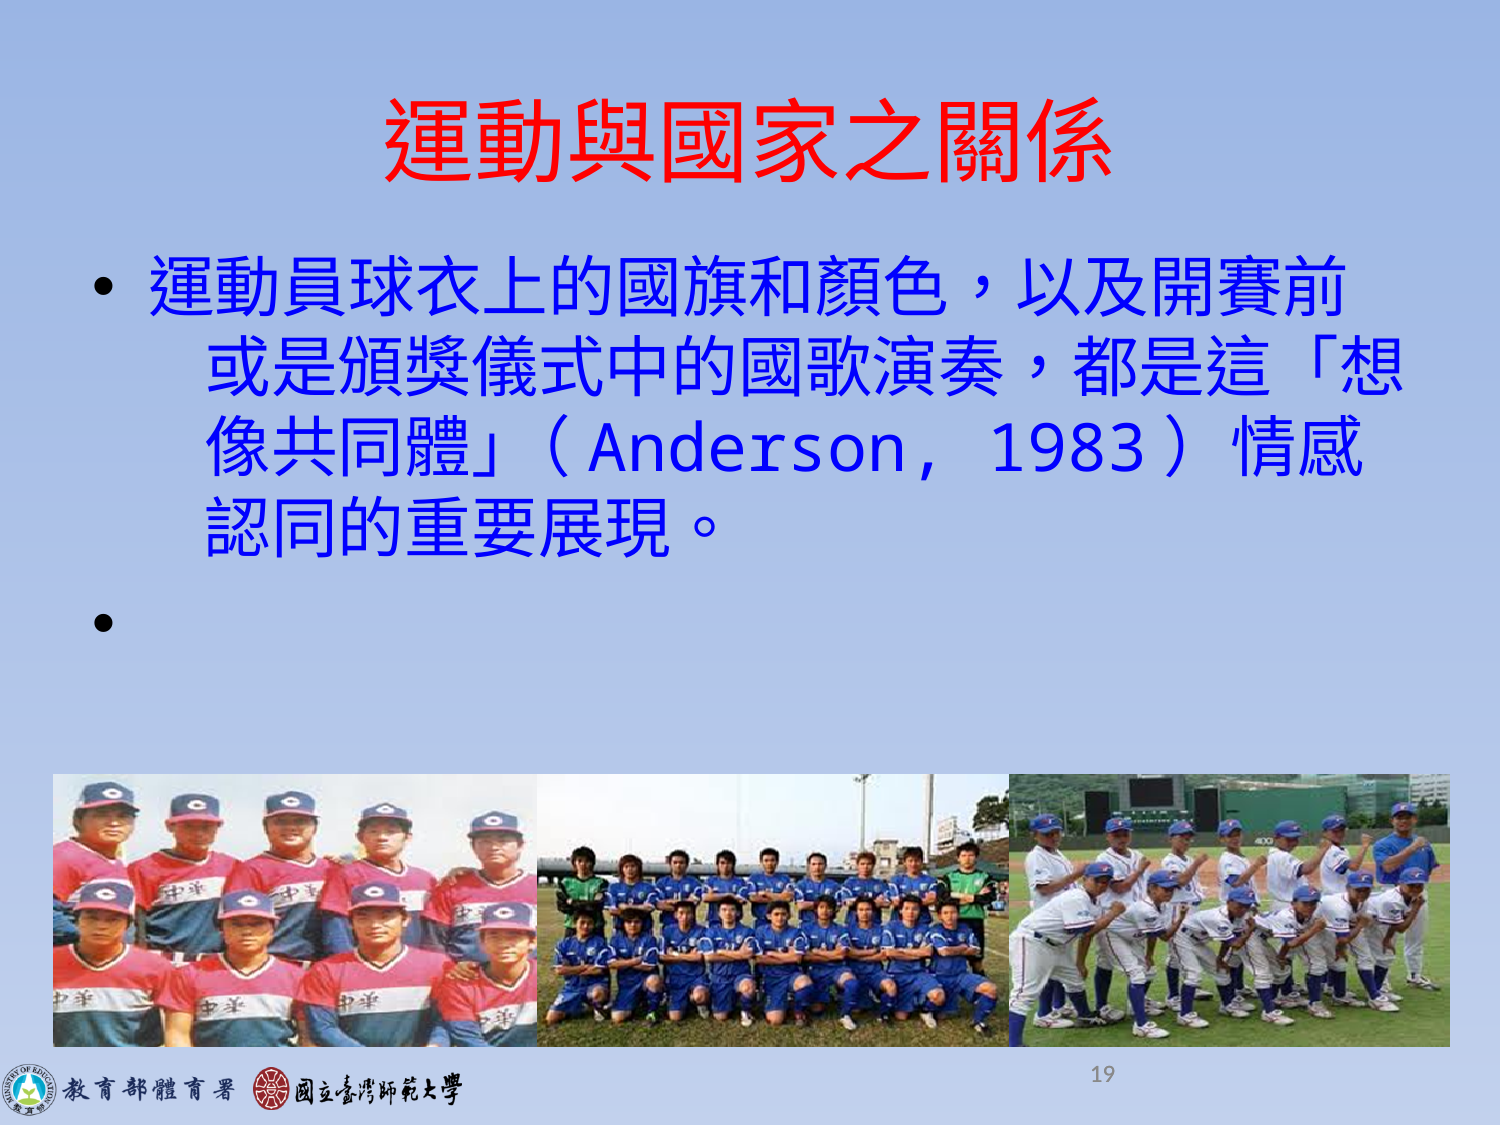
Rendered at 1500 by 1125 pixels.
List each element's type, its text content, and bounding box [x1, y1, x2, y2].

text_box [1074, 1042, 1426, 1103]
title 運動與國家之關係 [75, 45, 1426, 233]
picture [53, 774, 1450, 1047]
list 運動員球衣上的國旗和顏色，以及開賽前或是頒獎儀式中的國歌演奏，都是這「想像共同體｣（Anderson, 1983）情感認同的重要展現。 [76, 237, 1426, 774]
